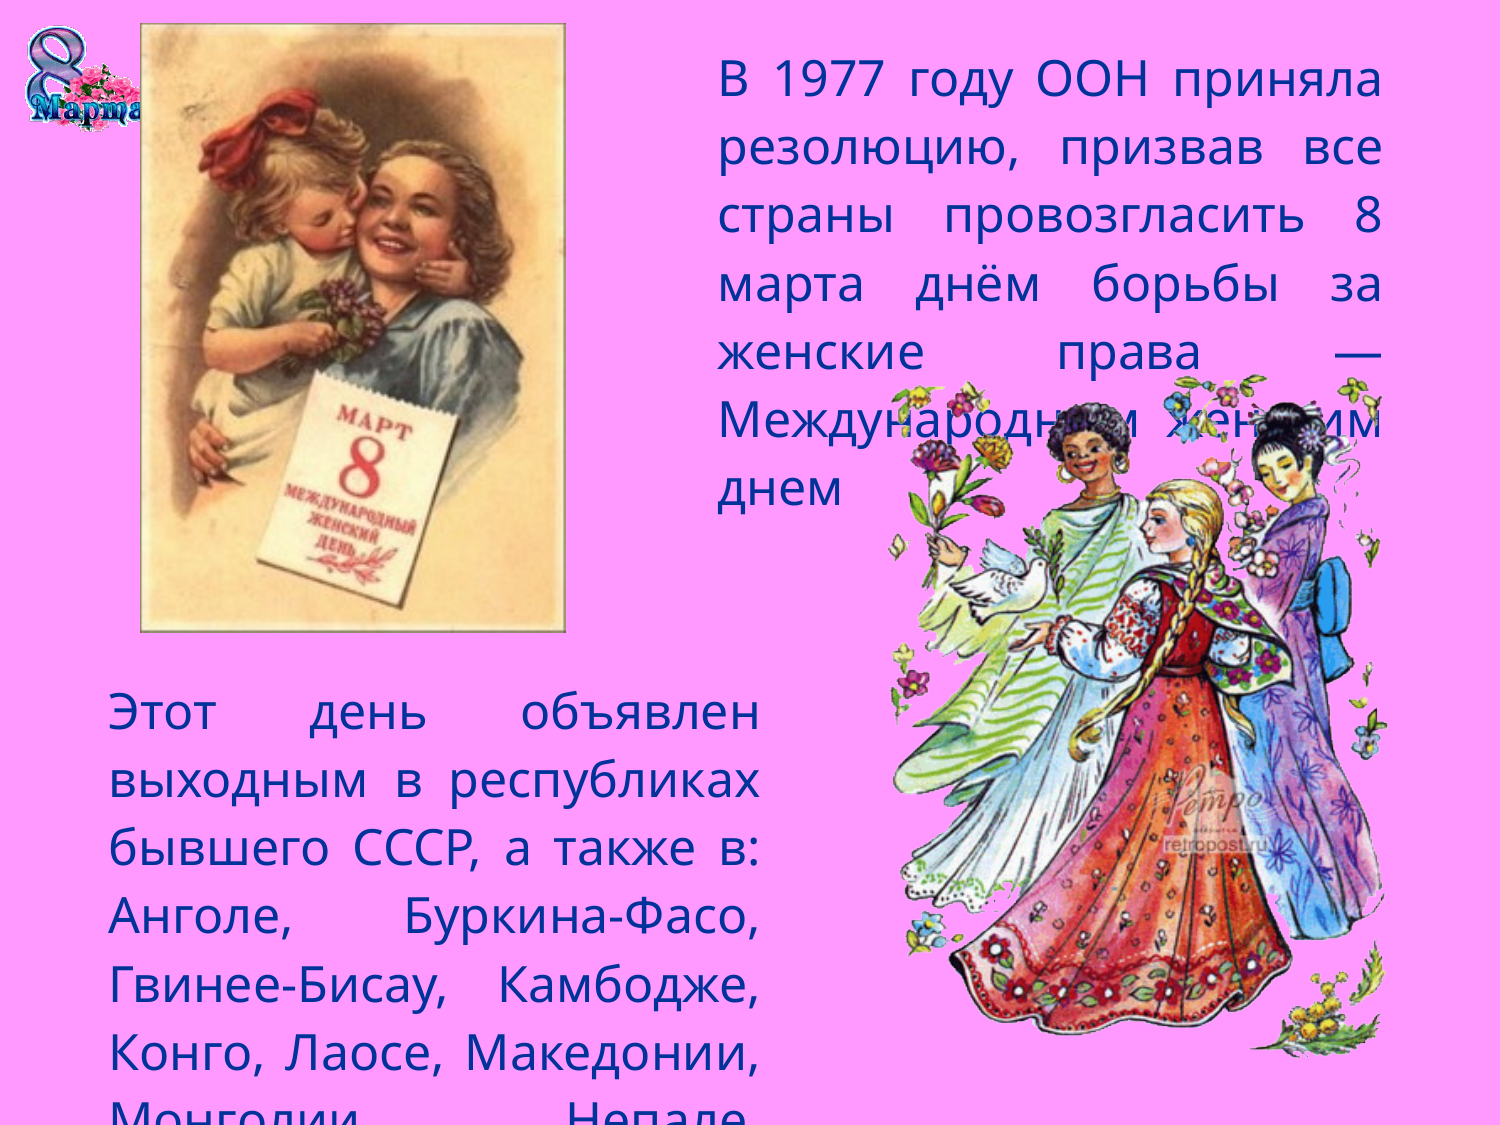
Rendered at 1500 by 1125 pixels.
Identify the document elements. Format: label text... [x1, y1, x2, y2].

picture [140, 23, 566, 633]
text_box В 1977 году ООН приняла резолюцию, призвав все страны провозгласить 8 марта днём борьбы за женские права — Международным женским днем [703, 35, 1454, 529]
picture [878, 343, 1418, 1125]
text_box Этот день объявлен выходным в республиках бывшего СССР, а также в: Анголе, Буркина-Фасо, Гвинее-Бисау, Камбодже, Конго, Лаосе, Македонии, Монголии, Непале, Северной Корее и Уганде [93, 667, 844, 1125]
